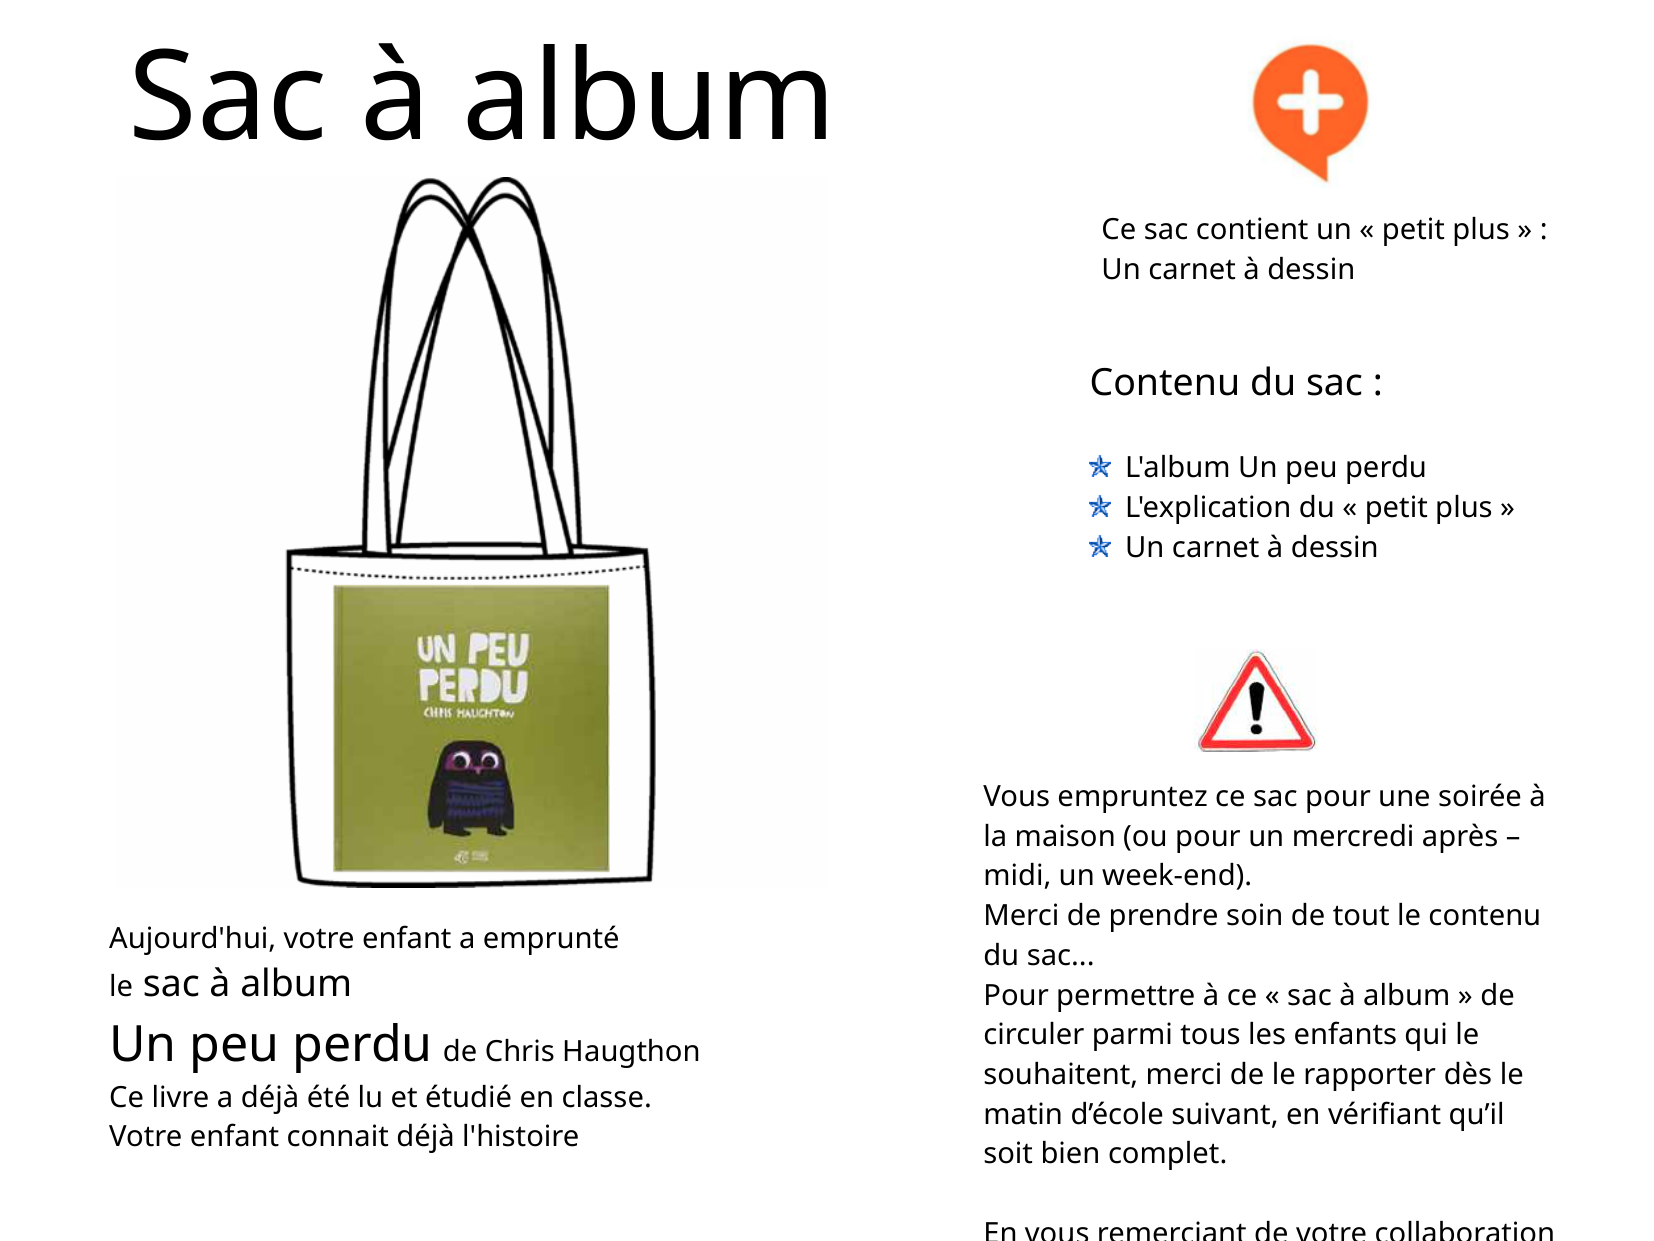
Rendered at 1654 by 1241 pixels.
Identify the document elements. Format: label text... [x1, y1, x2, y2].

text_box Vous empruntez ce sac pour une soirée à la maison (ou pour un mercredi après – midi, un week-end). Merci de prendre soin de tout le contenu du sac... Pour permettre à ce « sac à album » de circuler parmi tous les enfants qui le souhaitent, merci de le rapporter dès le matin d’école suivant, en vérifiant qu’il soit bien complet. En vous remerciant de votre collaboration [968, 767, 1571, 1143]
text_box Ce sac contient un « petit plus » : Un carnet à dessin [1086, 200, 1571, 348]
text_box Sac à album [106, 0, 898, 320]
picture [116, 177, 827, 888]
picture [1188, 637, 1323, 760]
text_box Contenu du sac : L'album Un peu perdu L'explication du « petit plus » Un carnet à dessin [1074, 348, 1607, 615]
text_box Aujourd'hui, votre enfant a emprunté le sac à album Un peu perdu de Chris Haugthon Ce livre a déjà été lu et étudié en classe. Votre enfant connait déjà l'histoire [94, 909, 827, 1204]
picture [1228, 35, 1383, 189]
